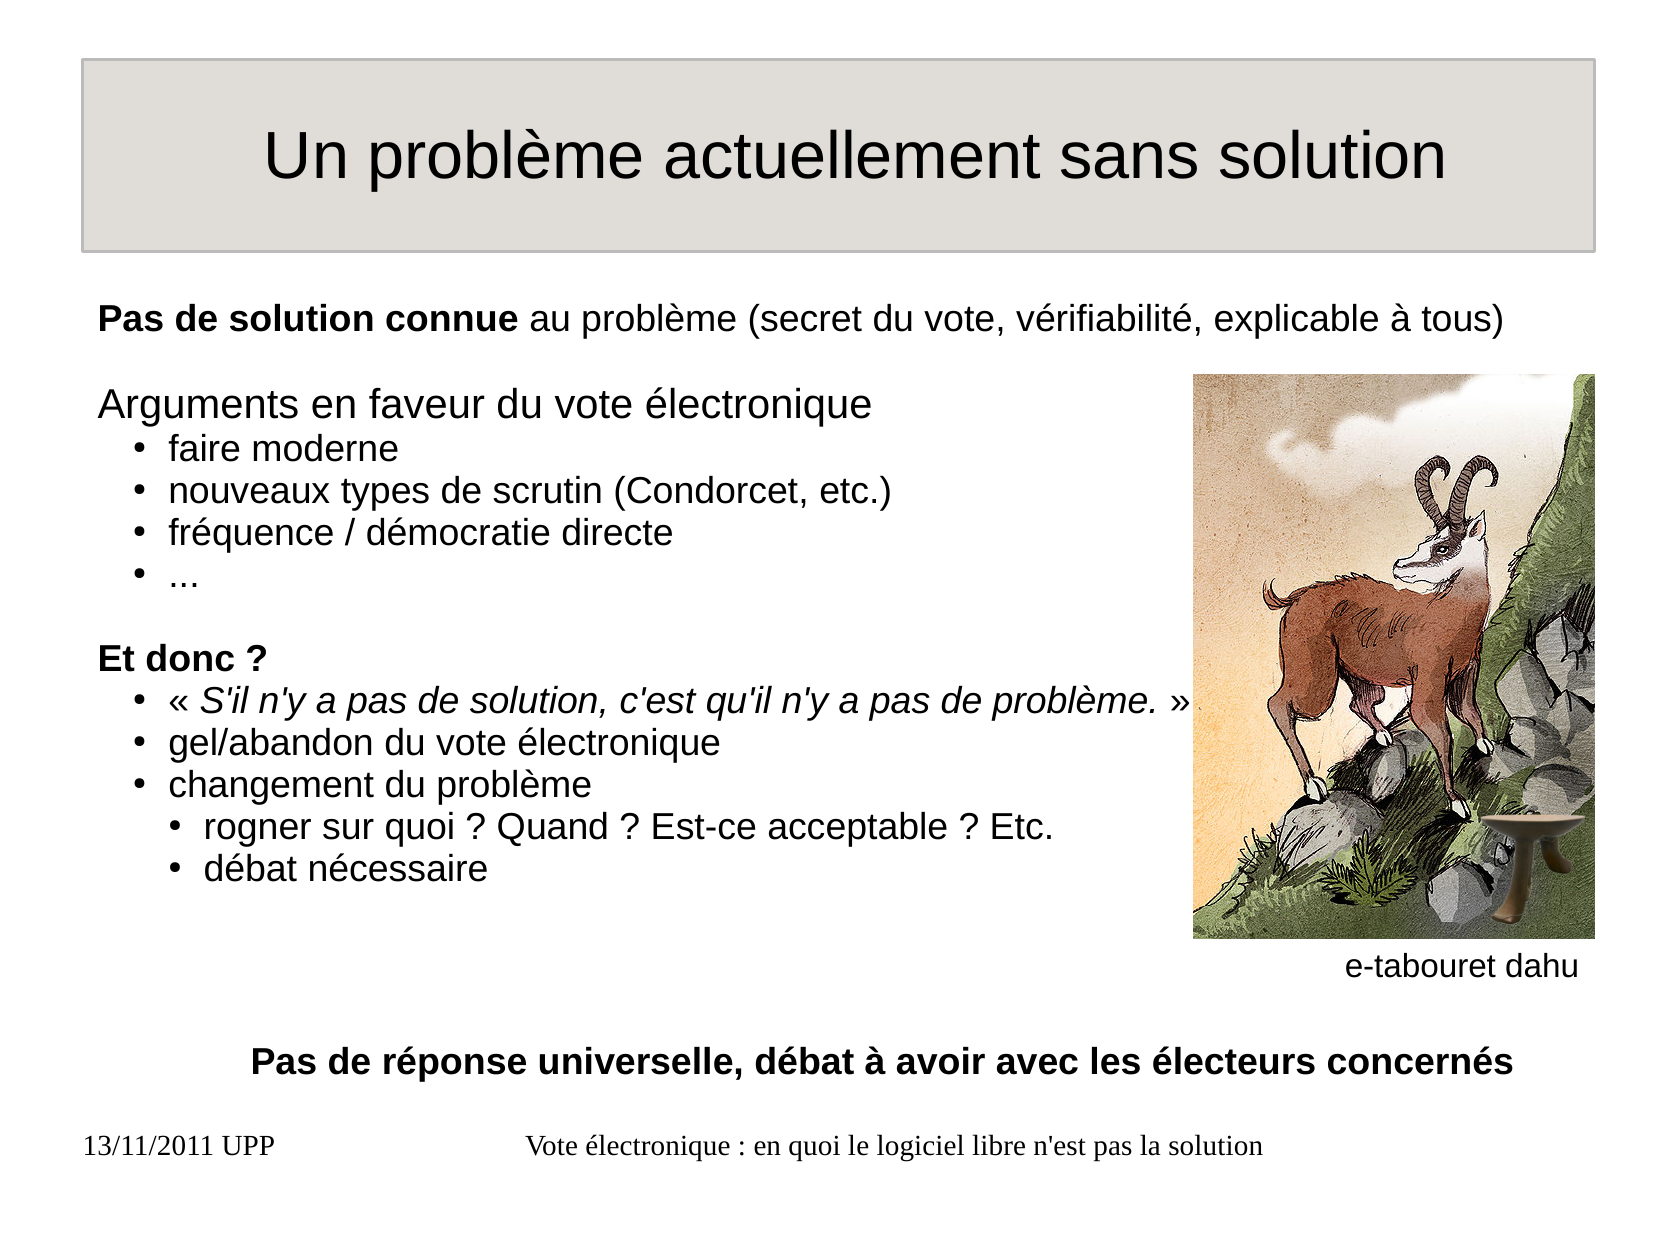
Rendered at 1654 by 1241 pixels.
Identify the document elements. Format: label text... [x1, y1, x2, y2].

picture [1193, 374, 1595, 939]
title Un problème actuellement sans solution [82, 59, 1595, 252]
text_box Pas de solution connue au problème (secret du vote, vérifiabilité, explicable à tous) Arguments en faveur du vote électronique faire moderne nouveaux types de scrutin (Condorcet, etc.) fréquence / démocratie directe ... Et donc ? « S'il n'y a pas de solution, c'est qu'il n'y a pas de problème. » gel/abandon du vote électronique changement du problème rogner sur quoi ? Quand ? Est-ce acceptable ? Etc. débat nécessaire [82, 289, 1589, 1241]
text_box Pas de réponse universelle, débat à avoir avec les électeurs concernés [235, 1033, 1528, 1097]
text_box e-tabouret dahu [1330, 940, 1595, 997]
